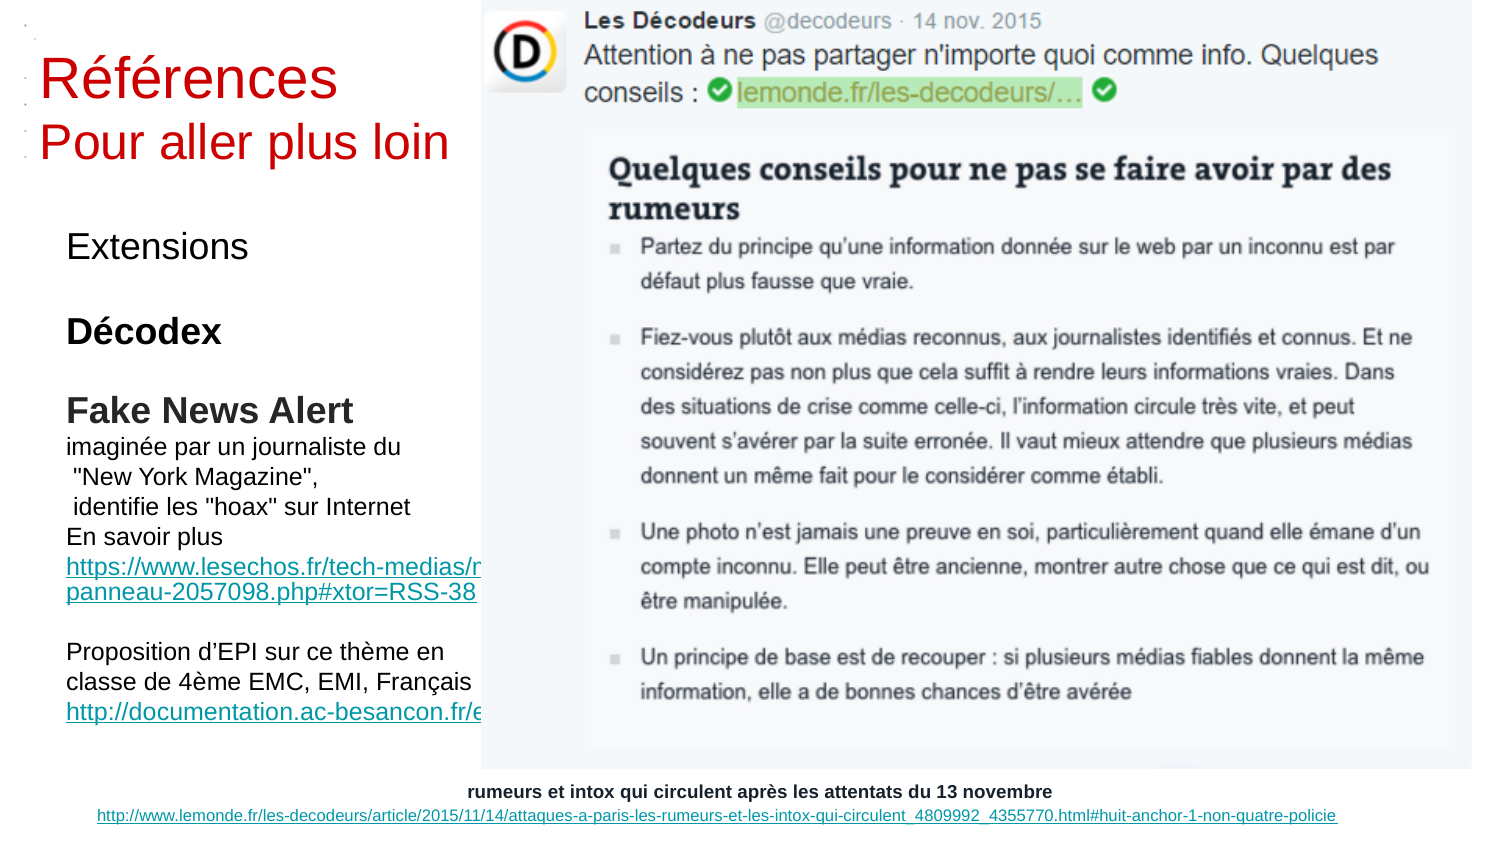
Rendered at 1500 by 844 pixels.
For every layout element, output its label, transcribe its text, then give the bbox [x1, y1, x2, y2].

title Références Pour aller plus loin [24, 24, 481, 226]
picture [481, 0, 1472, 769]
list Extensions Décodex Fake News Alert imaginée par un journaliste du "New York Magazine", identifie les "hoax" sur Internet En savoir plus https://www.lesechos.fr/tech-medias/medias/0211684971943-fausses-informations-cinq-outils-pour-ne-pas-tomber-dans-le-panneau-2057098.php#xtor=RSS-38 Proposition d’EPI sur ce thème en classe de 4ème EMC, EMI, Français http://documentation.ac-besancon.fr/enseignements-pratiques-interdisciplinaires-et-prof-doc-lepi-detox/ [51, 200, 481, 761]
text_box rumeurs et intox qui circulent après les attentats du 13 novembre http://www.lemonde.fr/les-decodeurs/article/2015/11/14/attaques-a-paris-les-rumeurs-et-les-intox-qui-circulent_4809992_4355770.html#huit-anchor-1-non-quatre-policie [82, 761, 1438, 820]
